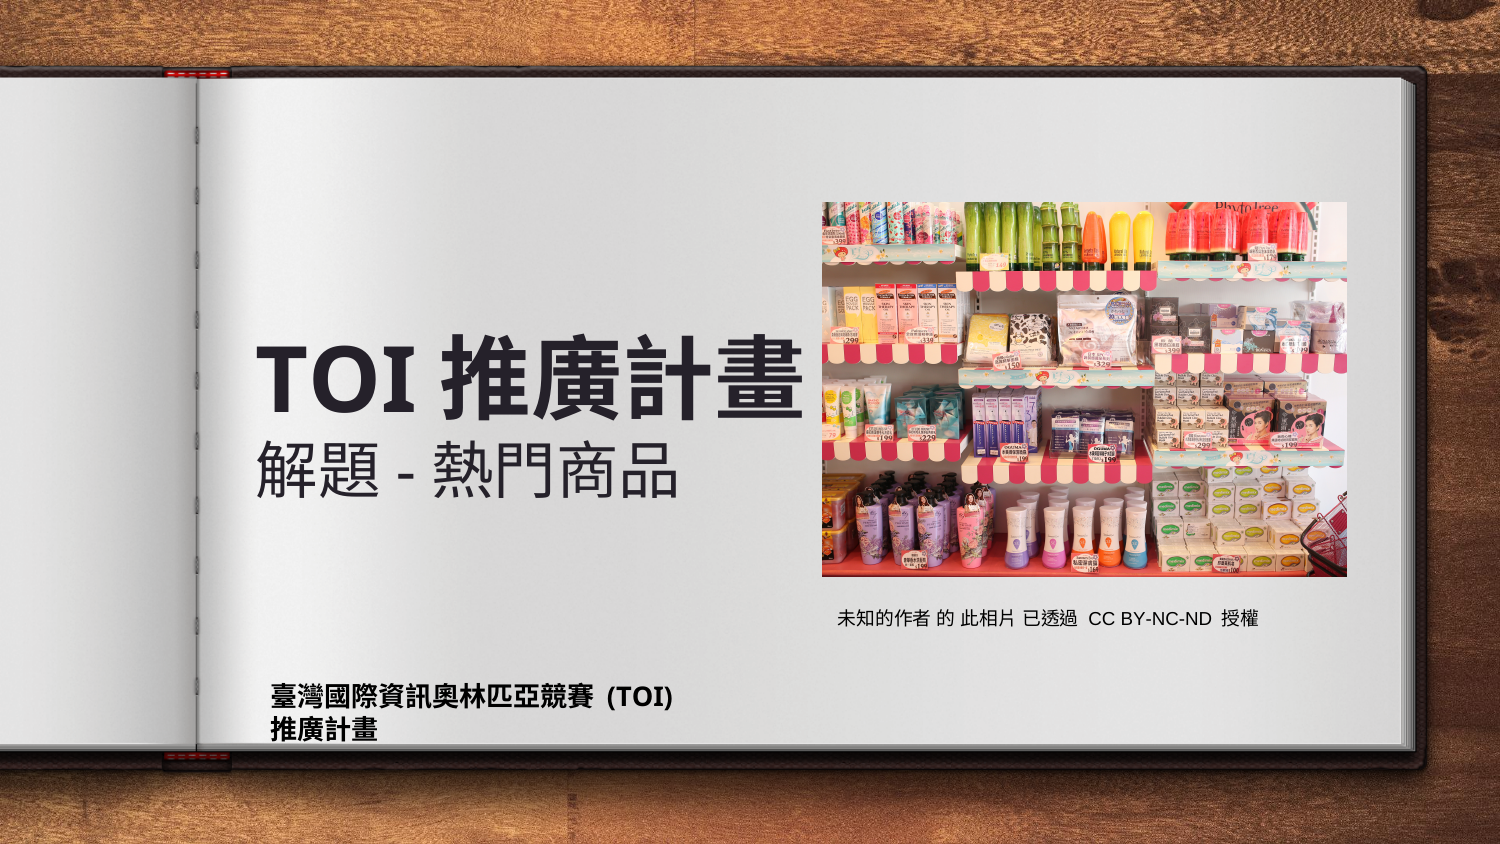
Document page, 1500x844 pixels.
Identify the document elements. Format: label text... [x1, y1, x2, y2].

picture [822, 202, 1347, 577]
text_box 未知的作者 的 此相片 已透過 CC BY-NC-ND 授權 [822, 599, 1347, 638]
text_box TOI推廣計畫 解題-熱門商品 [240, 262, 822, 565]
